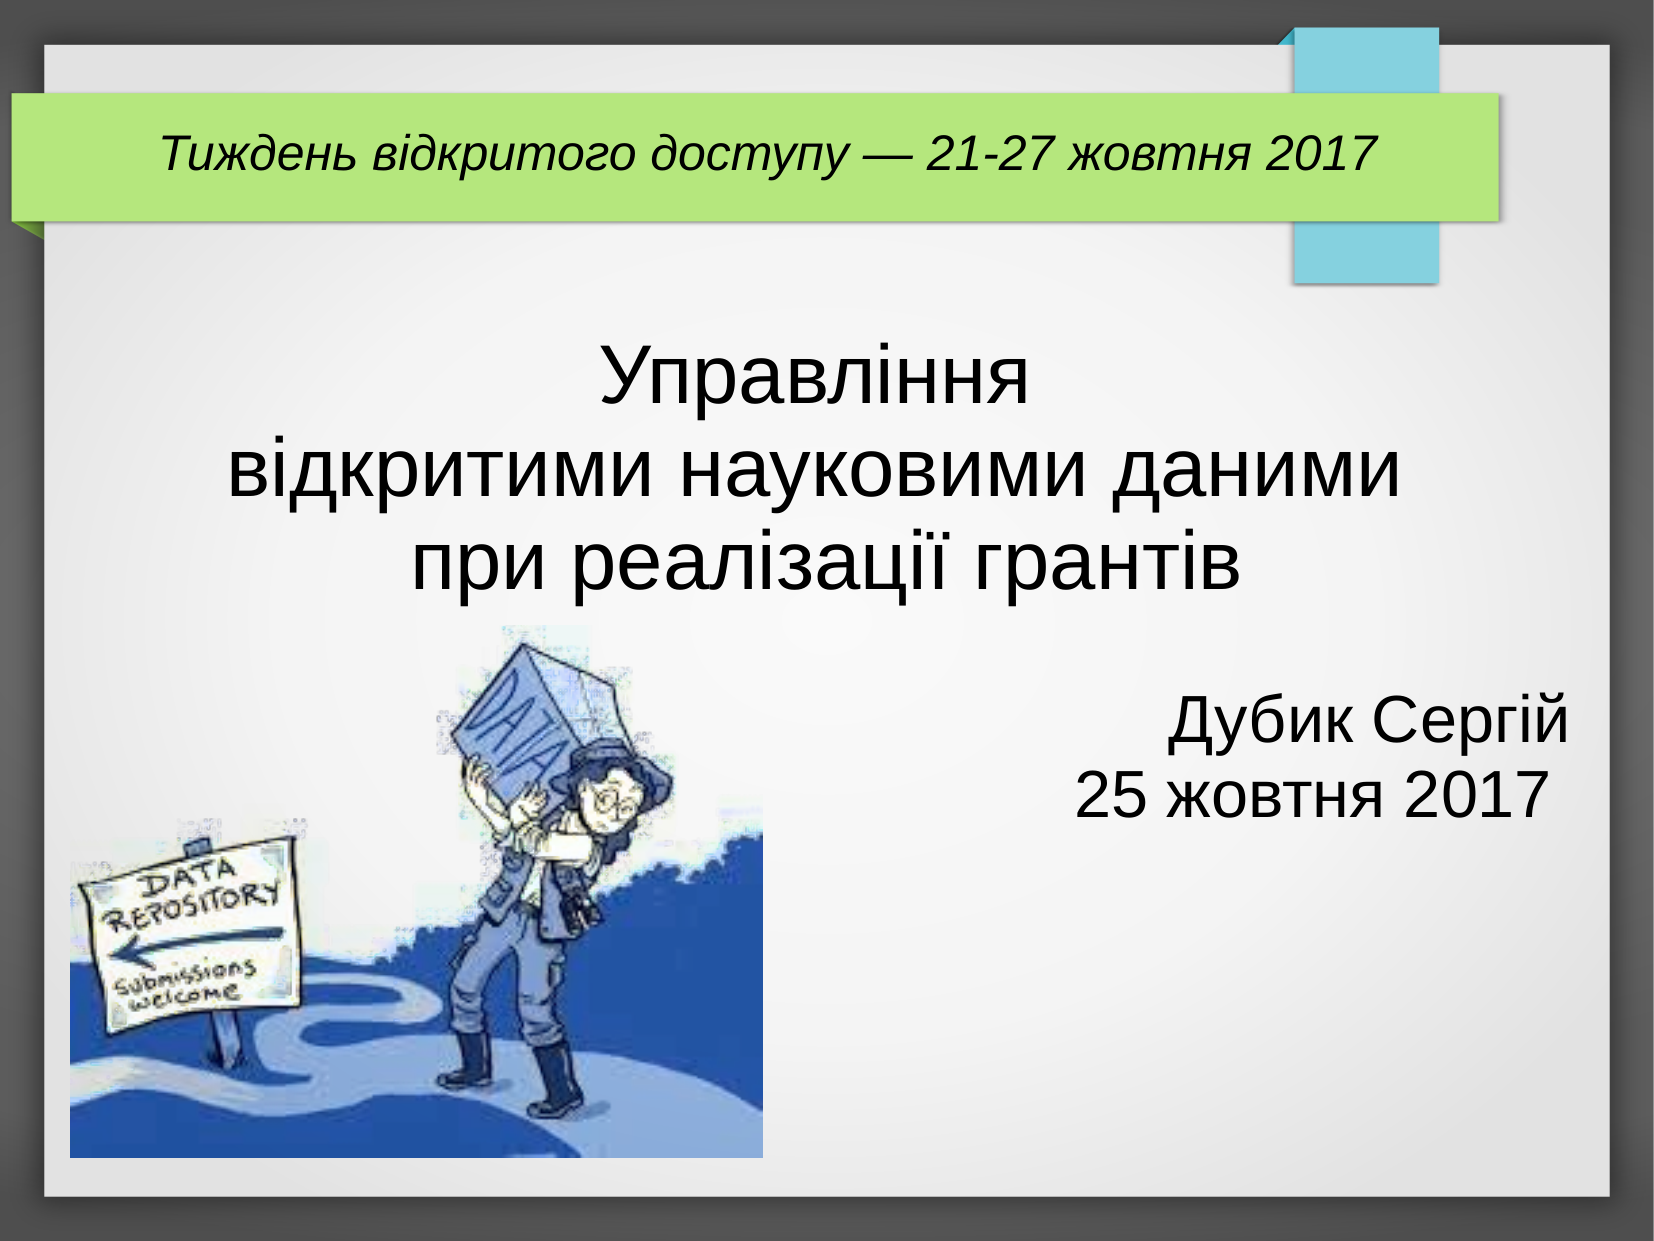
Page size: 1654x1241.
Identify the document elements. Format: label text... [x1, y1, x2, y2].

title Тиждень відкритого доступу — 21-27 жовтня 2017 [82, 94, 1453, 213]
picture [0, 0, 1654, 1241]
subtitle Управління відкритими науковими даними при реалізації грантів Дубик Сергій 25 жовтня 2017 [82, 295, 1571, 1015]
